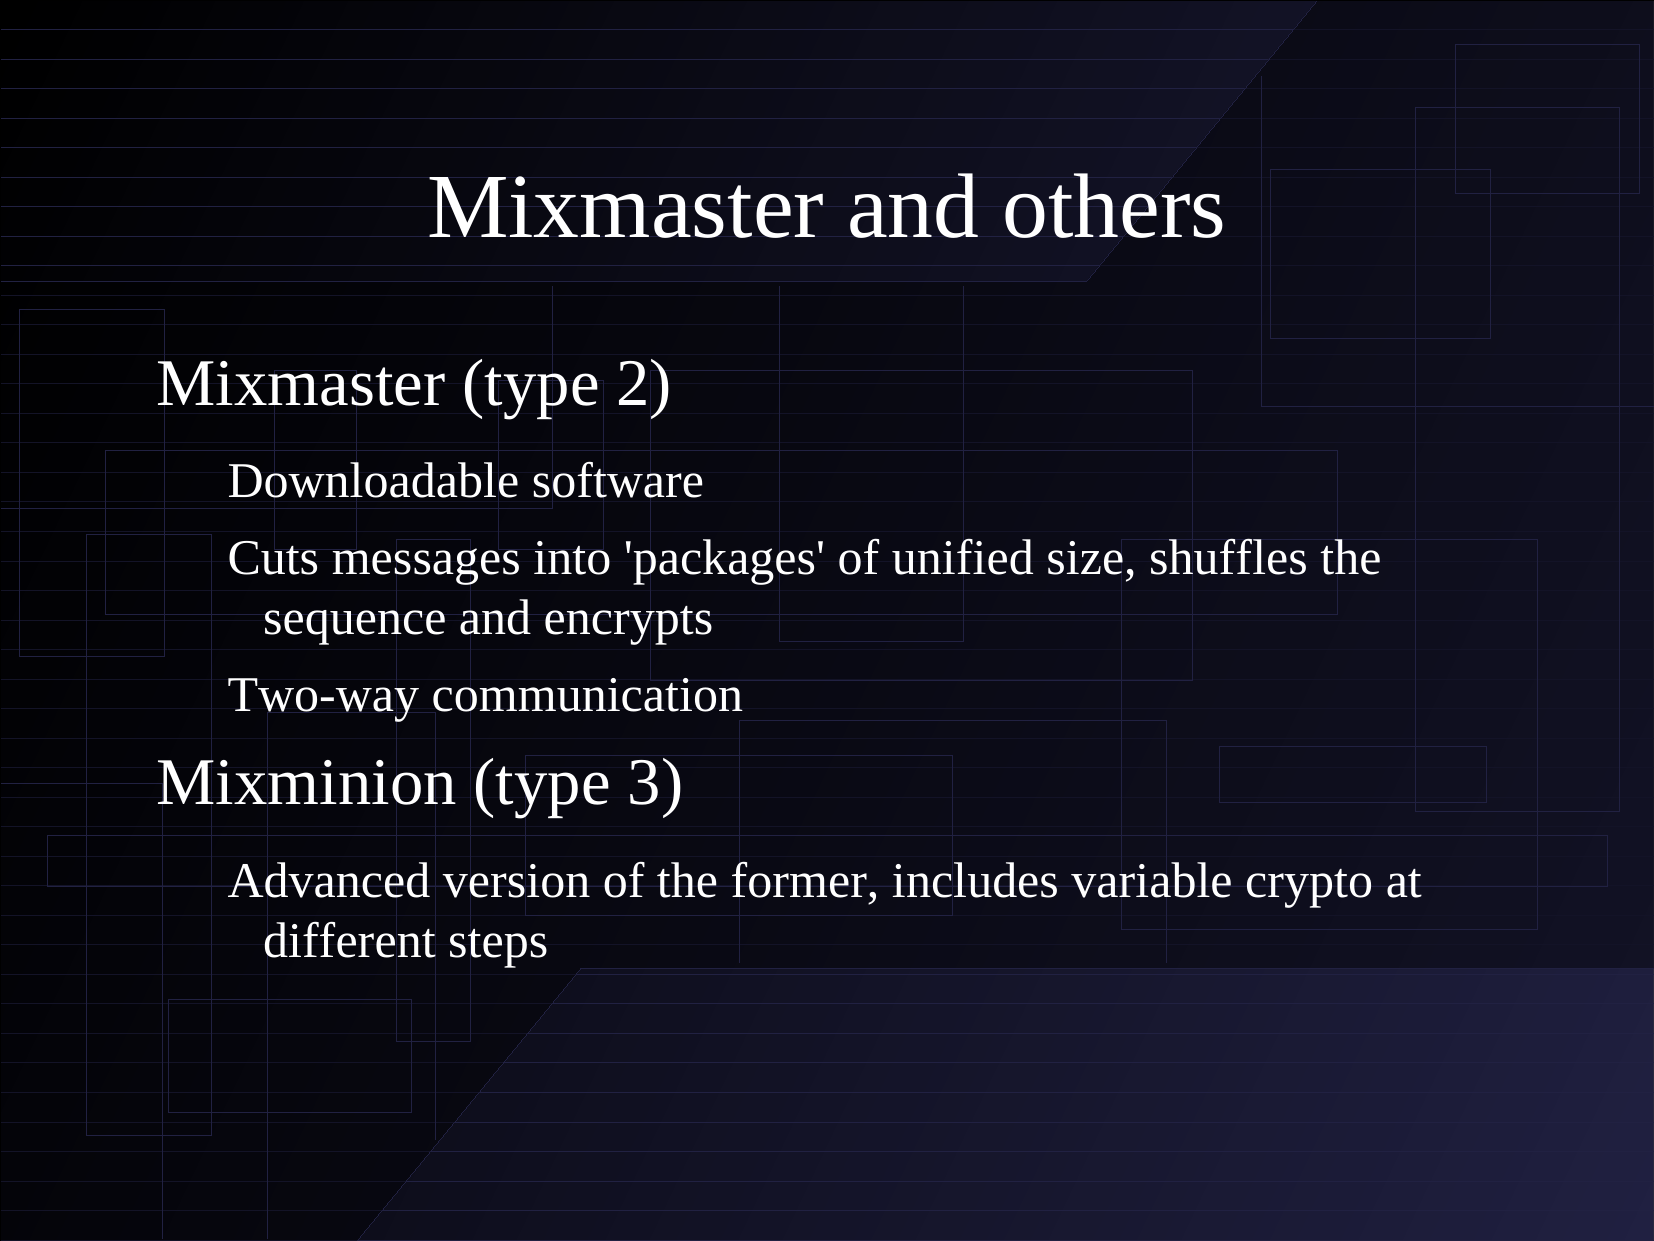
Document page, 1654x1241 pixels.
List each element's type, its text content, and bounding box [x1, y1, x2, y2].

title Mixmaster and others [121, 102, 1534, 311]
list Mixmaster (type 2) Downloadable software Cuts messages into 'packages' of unified size, shuffles the sequence and encrypts Two-way communication Mixminion (type 3) Advanced version of the former, includes variable crypto at different steps [121, 344, 1534, 1127]
